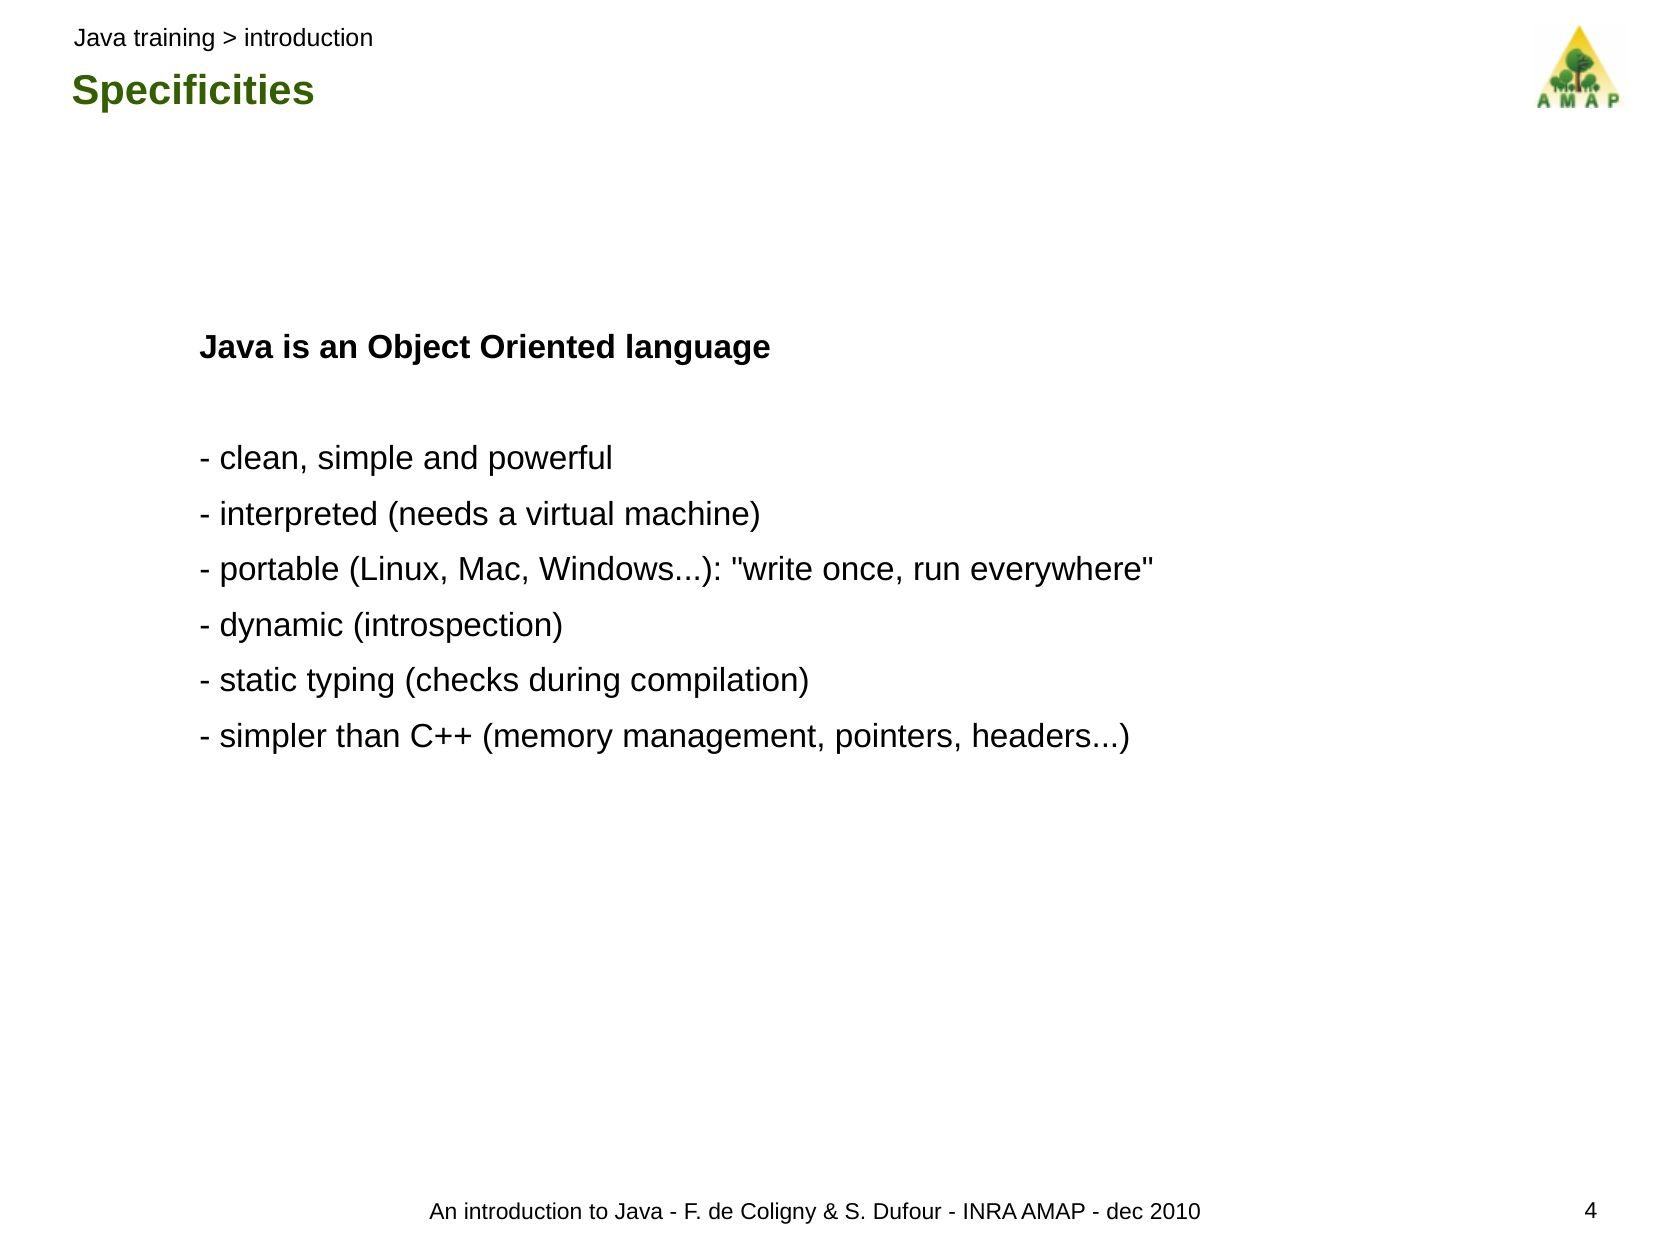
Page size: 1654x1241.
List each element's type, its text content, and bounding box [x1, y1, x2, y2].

text_box Java training > introduction [59, 16, 1004, 60]
picture [1533, 25, 1627, 108]
text_box Specificities [56, 59, 1120, 121]
text_box Java is an Object Oriented language - clean, simple and powerful - interpreted (needs a virtual machine) - portable (Linux, Mac, Windows...): "write once, run everywhere" - dynamic (introspection) - static typing (checks during compilation) - simpler than C++ (memory management, pointers, headers...) [184, 302, 1568, 910]
